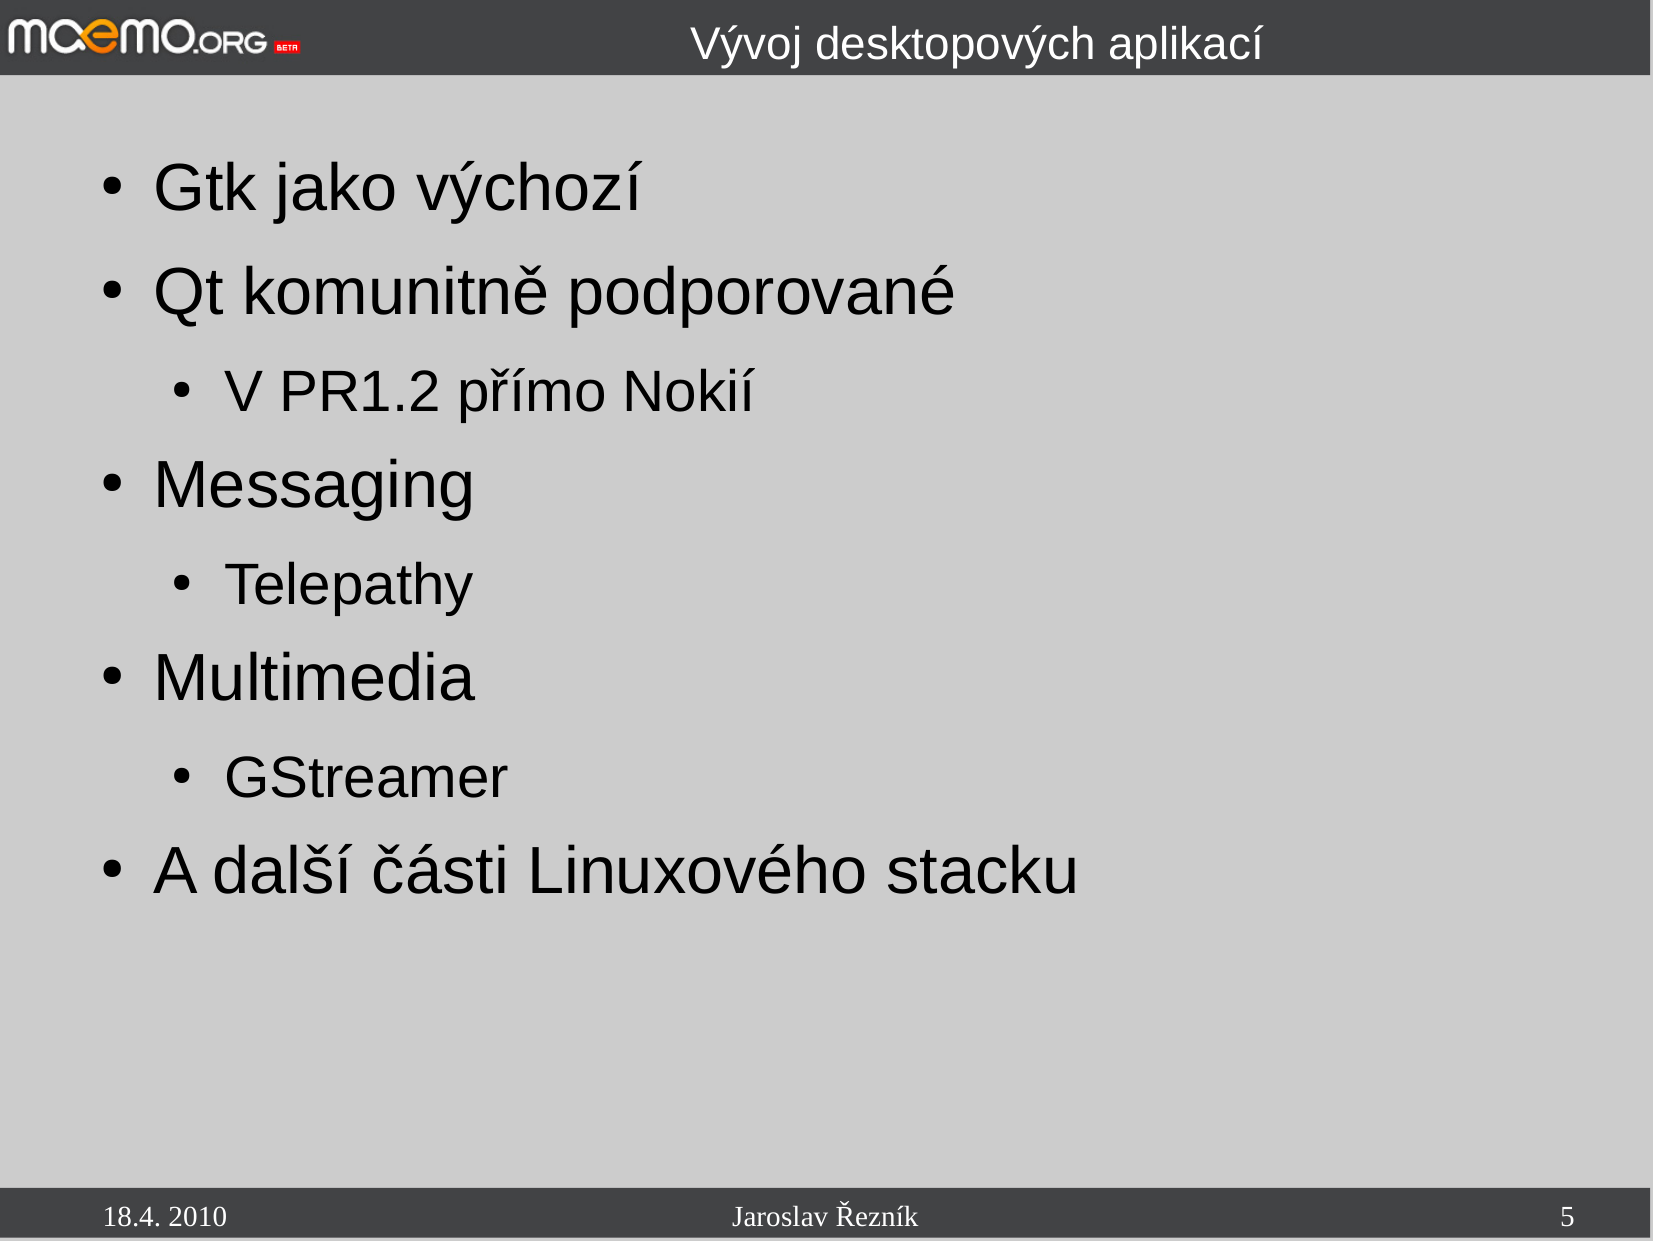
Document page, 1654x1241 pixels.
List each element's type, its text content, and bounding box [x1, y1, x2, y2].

list Gtk jako výchozí Qt komunitně podporované V PR1.2 přímo Nokií Messaging Telepathy Multimedia GStreamer A další části Linuxového stacku [82, 150, 1571, 1095]
picture [0, 0, 317, 64]
title Vývoj desktopových aplikací [379, 11, 1576, 76]
